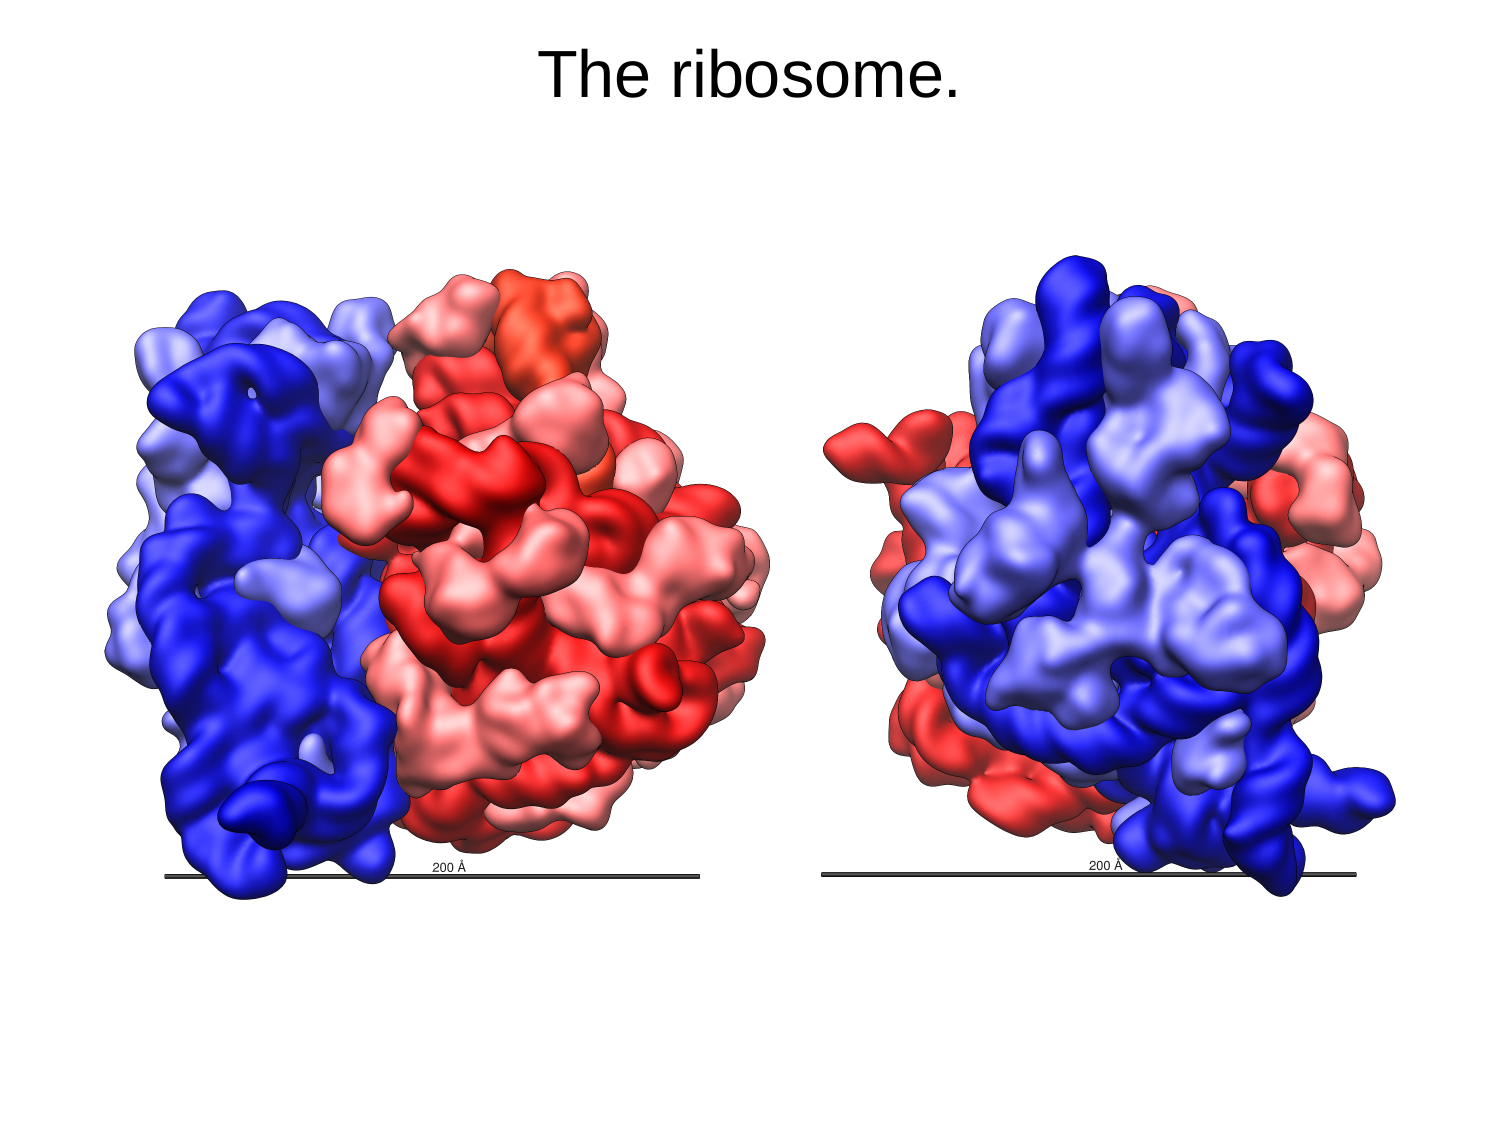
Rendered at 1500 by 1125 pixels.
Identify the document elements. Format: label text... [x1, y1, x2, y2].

picture [104, 255, 1396, 900]
title The ribosome. [75, 23, 1426, 119]
